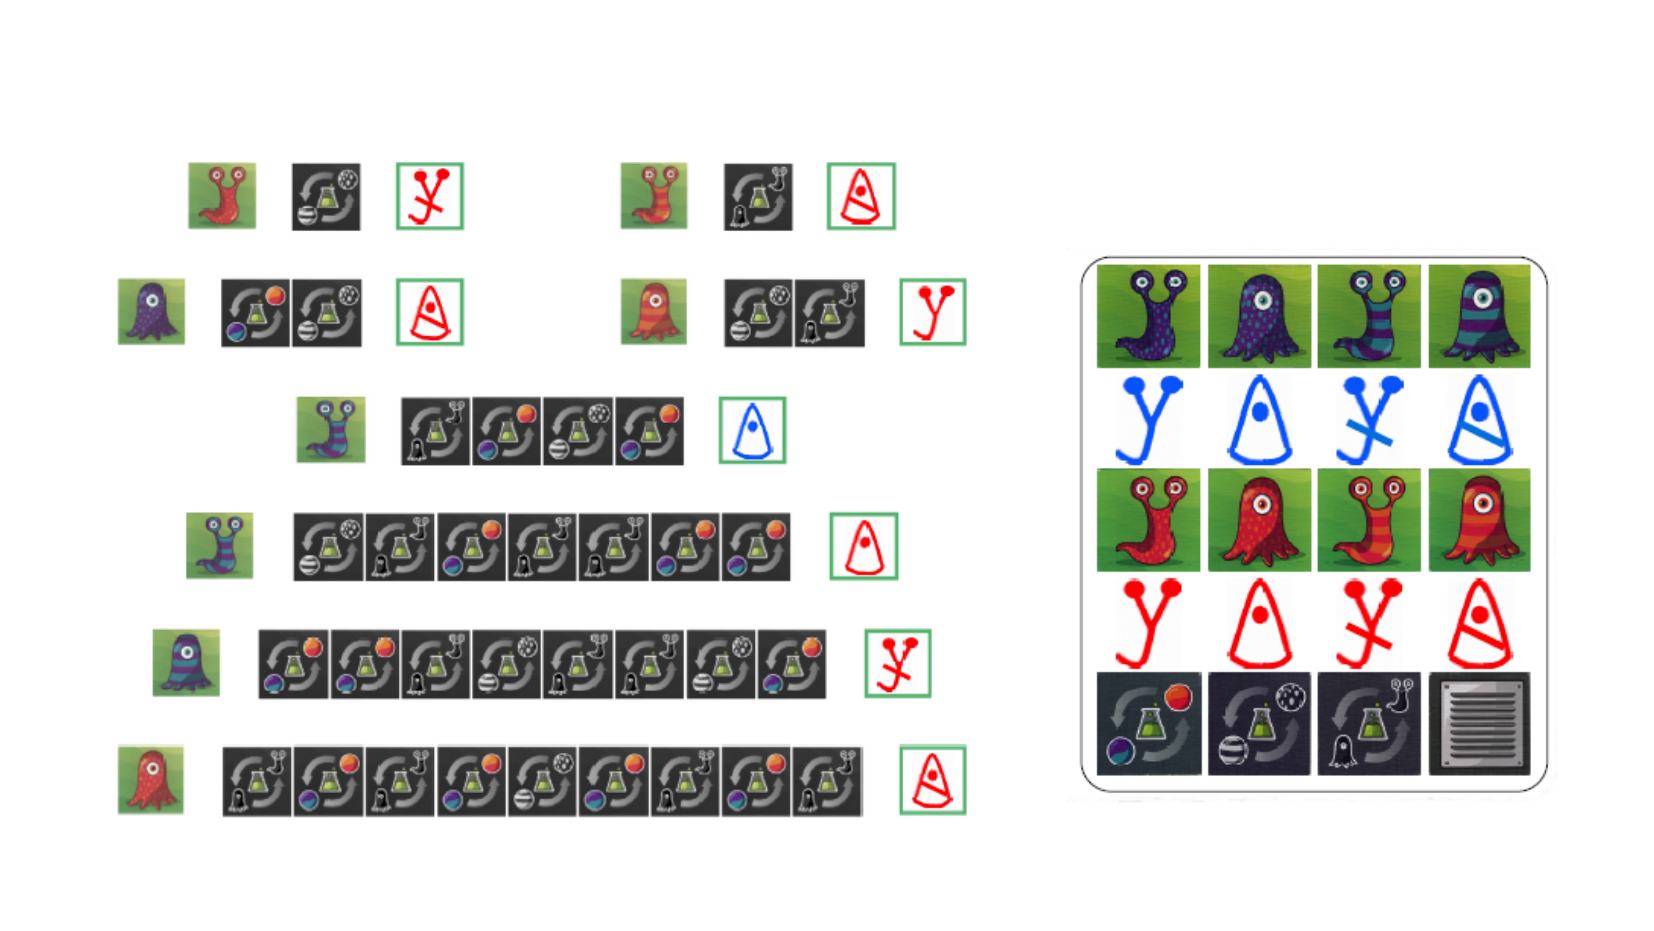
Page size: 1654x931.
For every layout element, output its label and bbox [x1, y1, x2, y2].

picture [1066, 232, 1595, 804]
picture [80, 129, 1002, 857]
